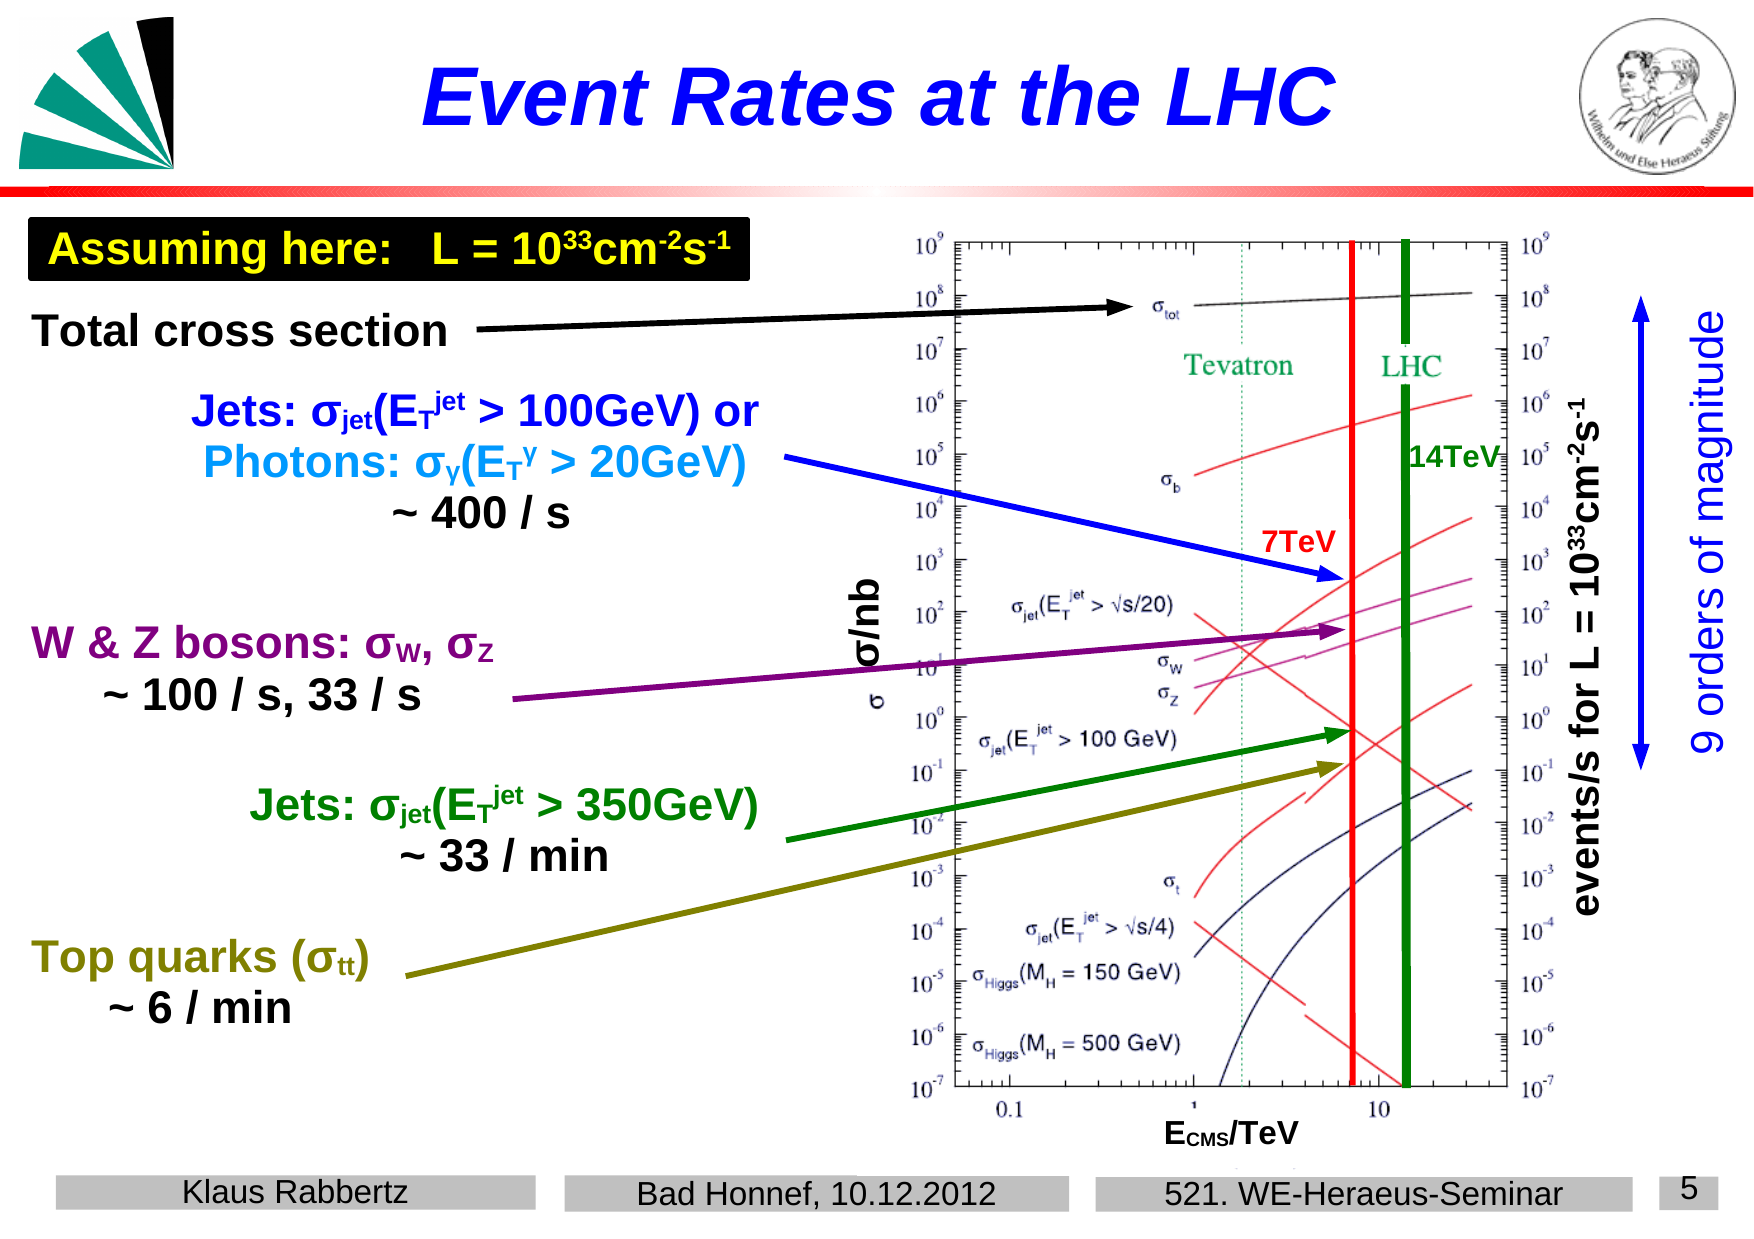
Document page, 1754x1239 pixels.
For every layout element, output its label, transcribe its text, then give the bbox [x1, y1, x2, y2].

text_box 9 orders of magnitude [1675, 297, 1739, 768]
text_box Top quarks (σtt) ~ 6 / min [19, 924, 383, 1055]
text_box 14TeV [1410, 433, 1513, 480]
title Event Rates at the LHC [195, 0, 1563, 194]
text_box Jets: σjet(ETjet > 100GeV) or Photons: σγ(ETγ > 20GeV) ~ 400 / s [179, 378, 772, 578]
text_box σ/nb [835, 671, 894, 681]
text_box 14TeV [1396, 433, 1400, 480]
text_box 7TeV [1249, 518, 1348, 566]
text_box Assuming here: L = 1033cm-2s-1 [31, 220, 748, 279]
text_box ECMS/TeV [1152, 1108, 1312, 1169]
text_box events/s for L = 1033cm-2s-1 [1554, 386, 1615, 930]
picture [1302, 566, 1319, 570]
picture [19, 17, 174, 171]
picture [1579, 18, 1736, 175]
text_box W & Z bosons: σW, σZ ~ 100 / s, 33 / s [19, 611, 506, 742]
picture [857, 229, 1599, 1176]
text_box σ/nb [835, 565, 894, 669]
text_box Total cross section [19, 299, 461, 363]
text_box Jets: σjet(ETjet > 350GeV) ~ 33 / min [237, 773, 772, 905]
